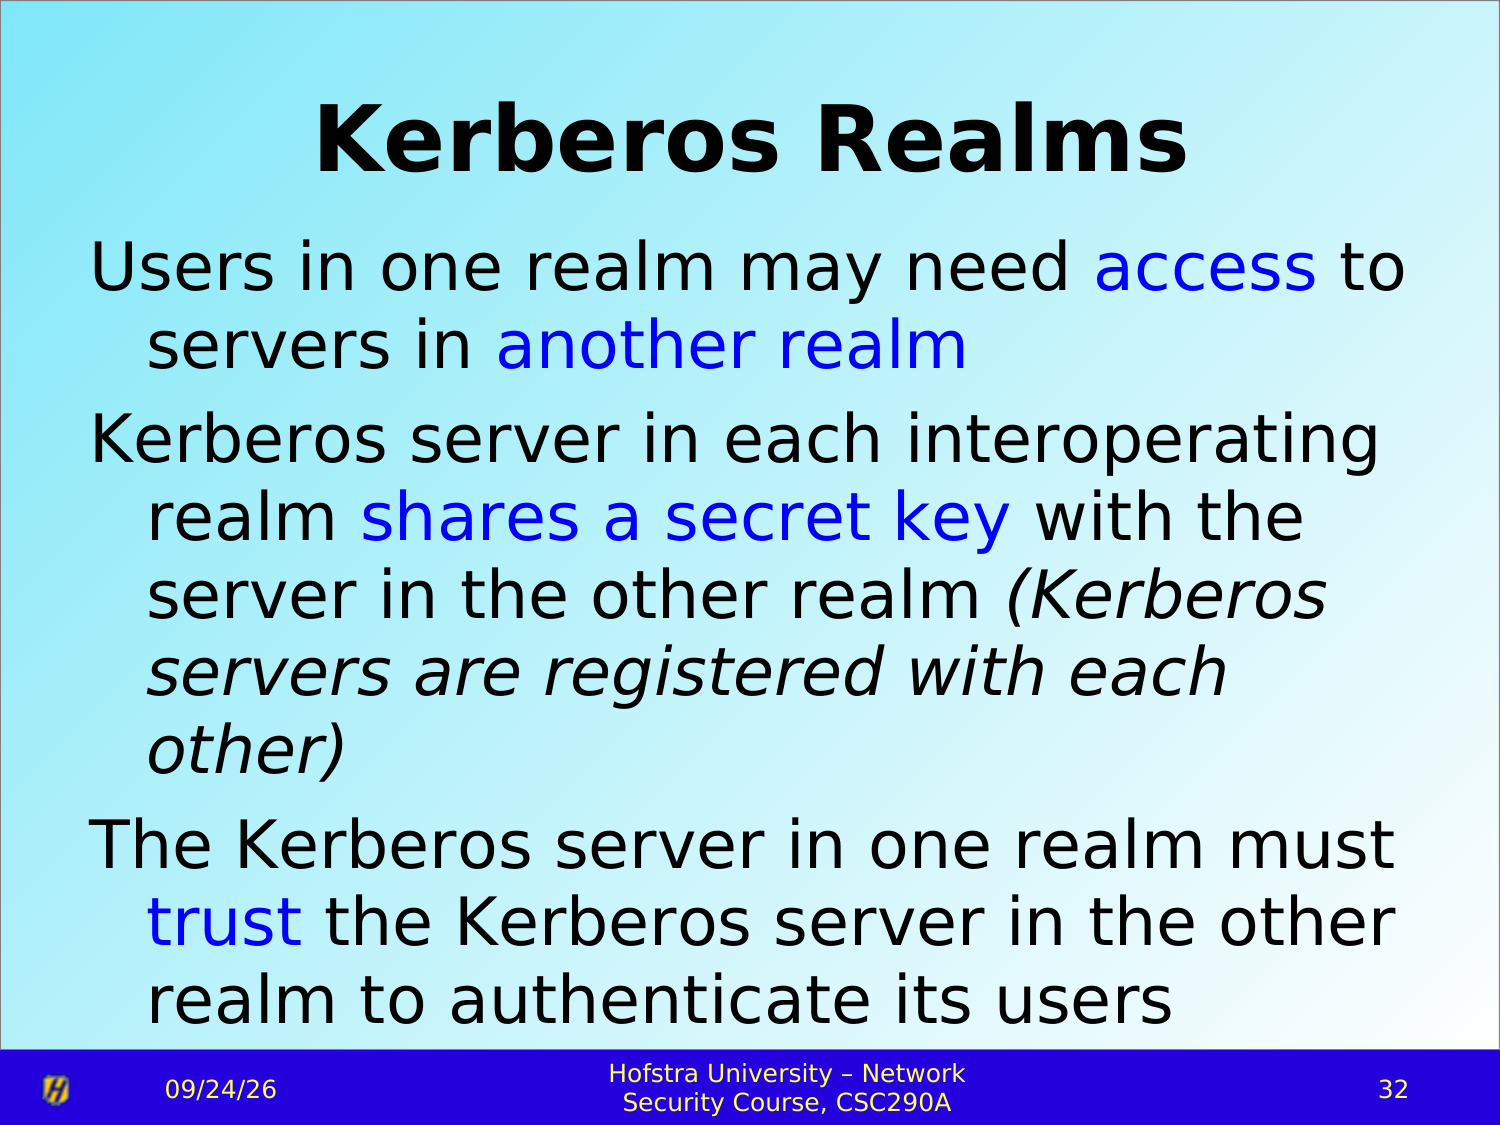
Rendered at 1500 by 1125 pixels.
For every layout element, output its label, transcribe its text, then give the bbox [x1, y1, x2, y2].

title Kerberos Realms [112, 75, 1391, 202]
picture [37, 1072, 76, 1110]
list Users in one realm may need access to servers in another realm Kerberos server in each interoperating realm shares a secret key with the server in the other realm (Kerberos servers are registered with each other) The Kerberos server in one realm must trust the Kerberos server in the other realm to authenticate its users [75, 220, 1469, 1048]
